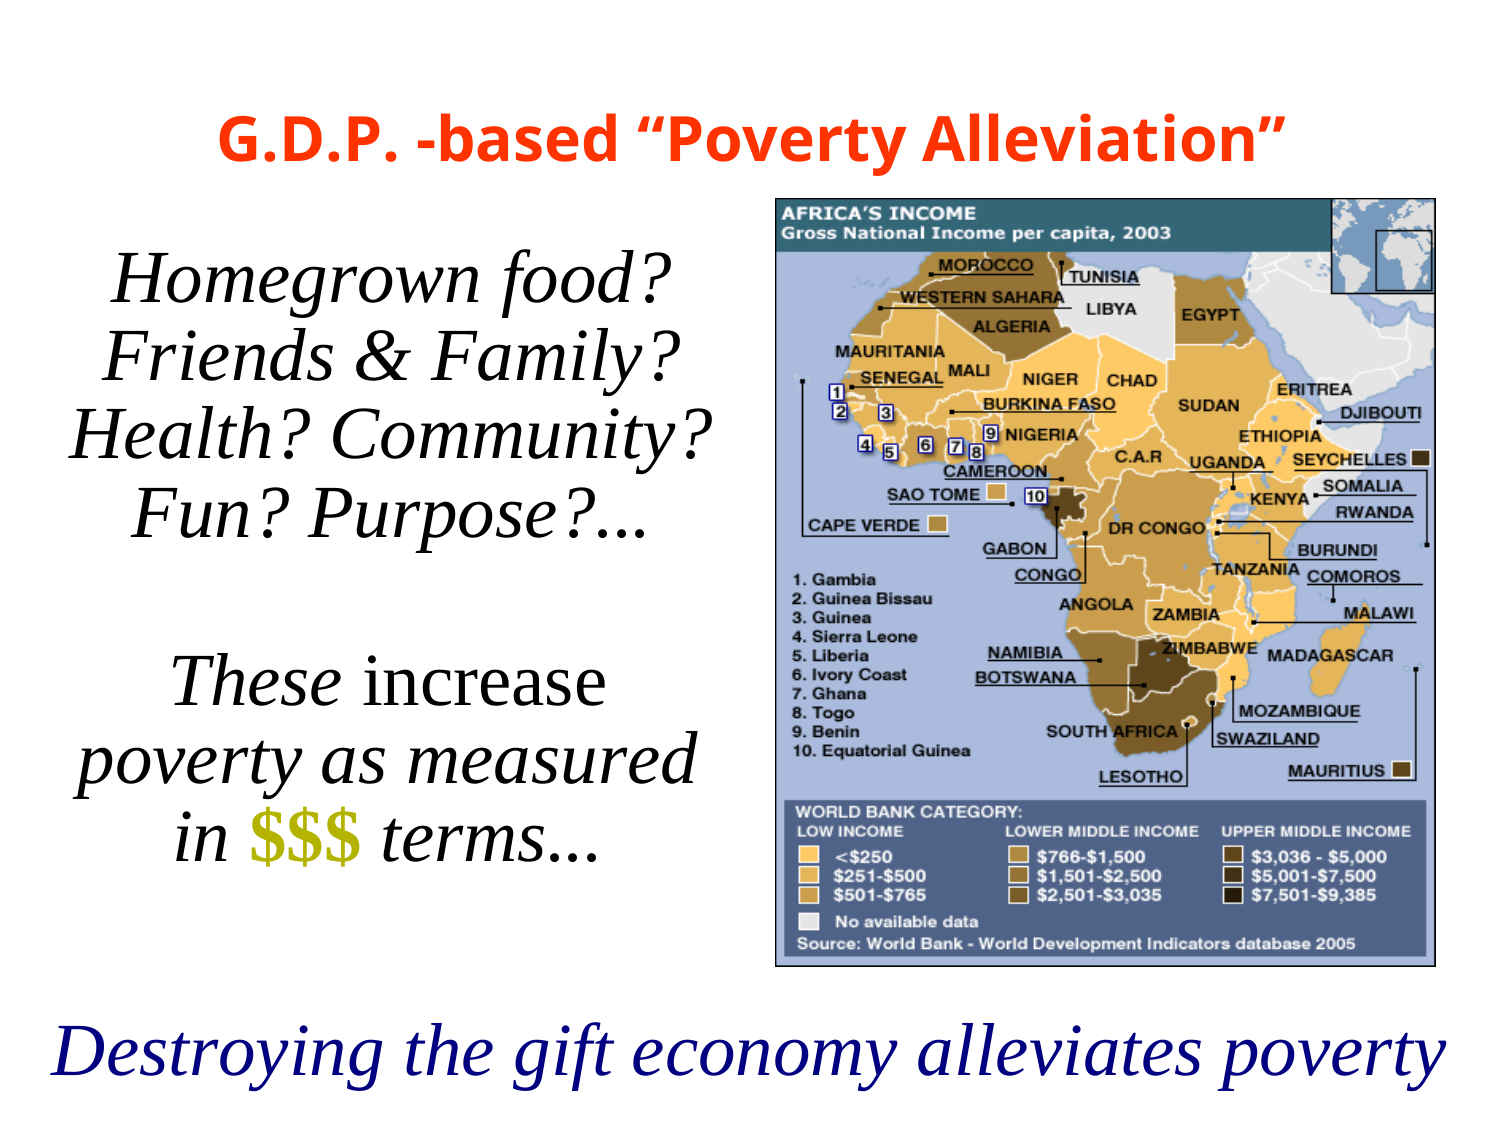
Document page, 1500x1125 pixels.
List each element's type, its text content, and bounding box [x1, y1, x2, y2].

text_box G.D.P. -based “Poverty Alleviation” [30, 101, 1474, 171]
picture [775, 198, 1436, 967]
text_box Destroying the gift economy alleviates poverty [0, 996, 1500, 1111]
text_box Homegrown food?Friends & Family?Health? Community?Fun? Purpose?... [42, 232, 741, 561]
text_box These increase poverty as measured in $$$ terms... [45, 635, 731, 886]
